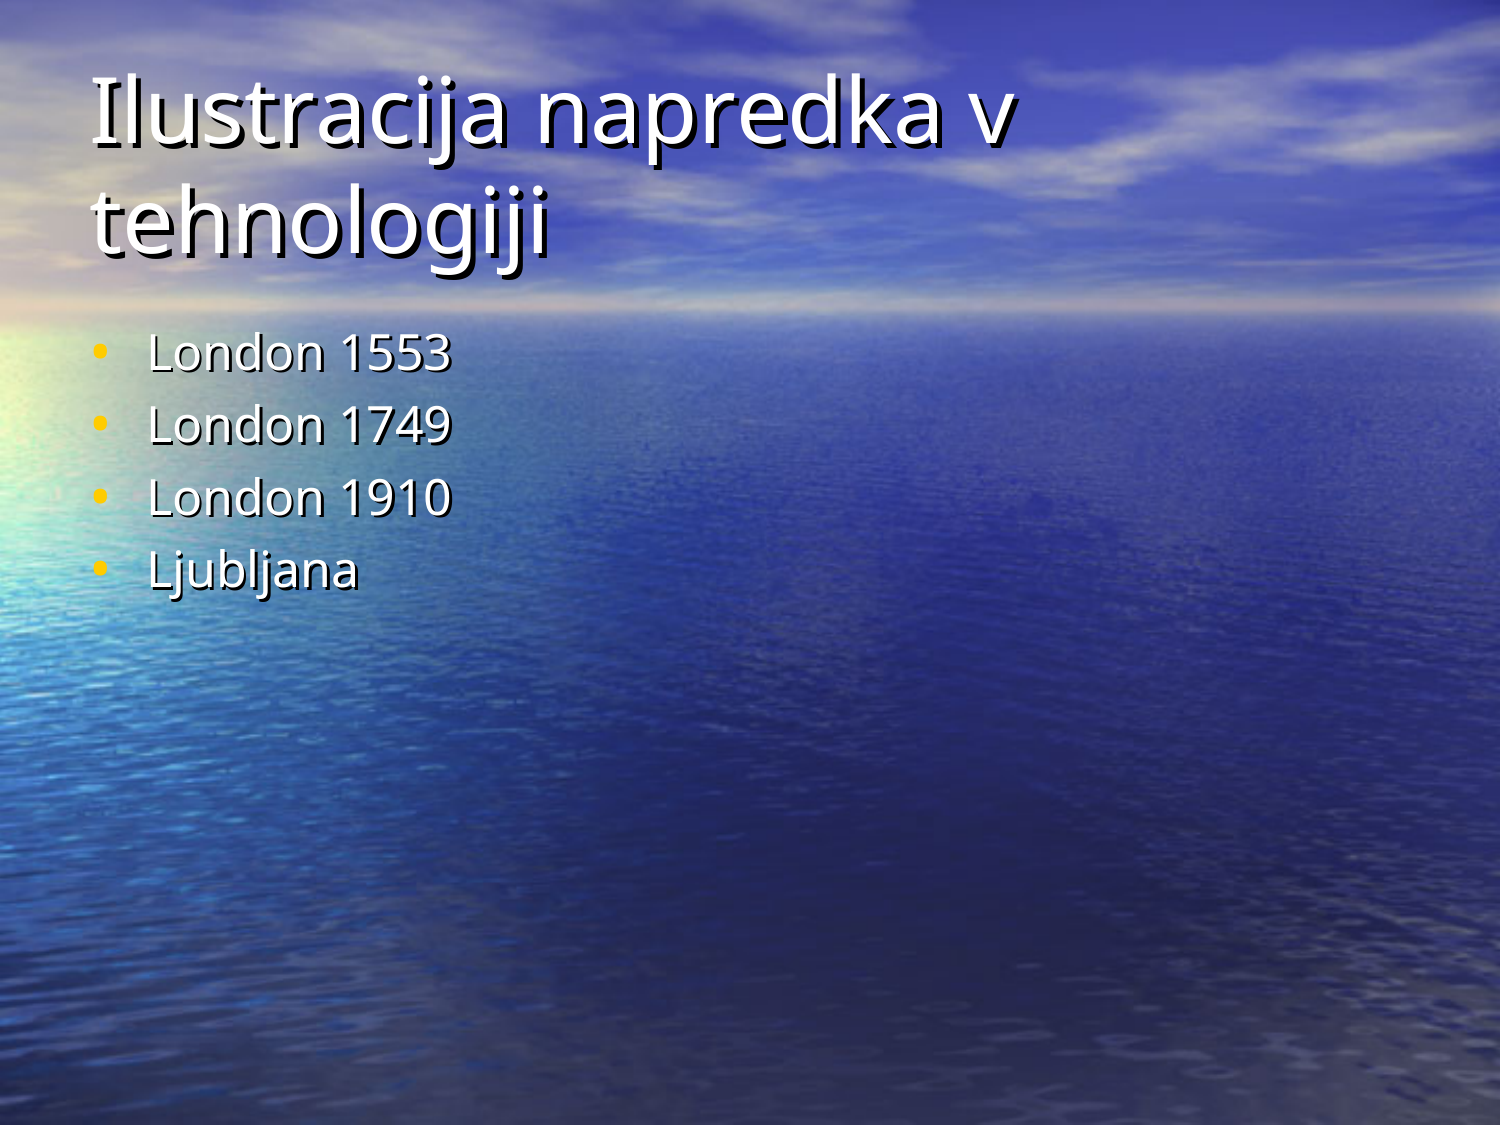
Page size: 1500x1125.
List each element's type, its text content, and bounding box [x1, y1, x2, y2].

list London 1553 London 1749 London 1910 Ljubljana [75, 312, 1426, 988]
picture [0, 0, 1500, 1125]
title Ilustracija napredka v tehnologiji [75, 47, 1426, 276]
